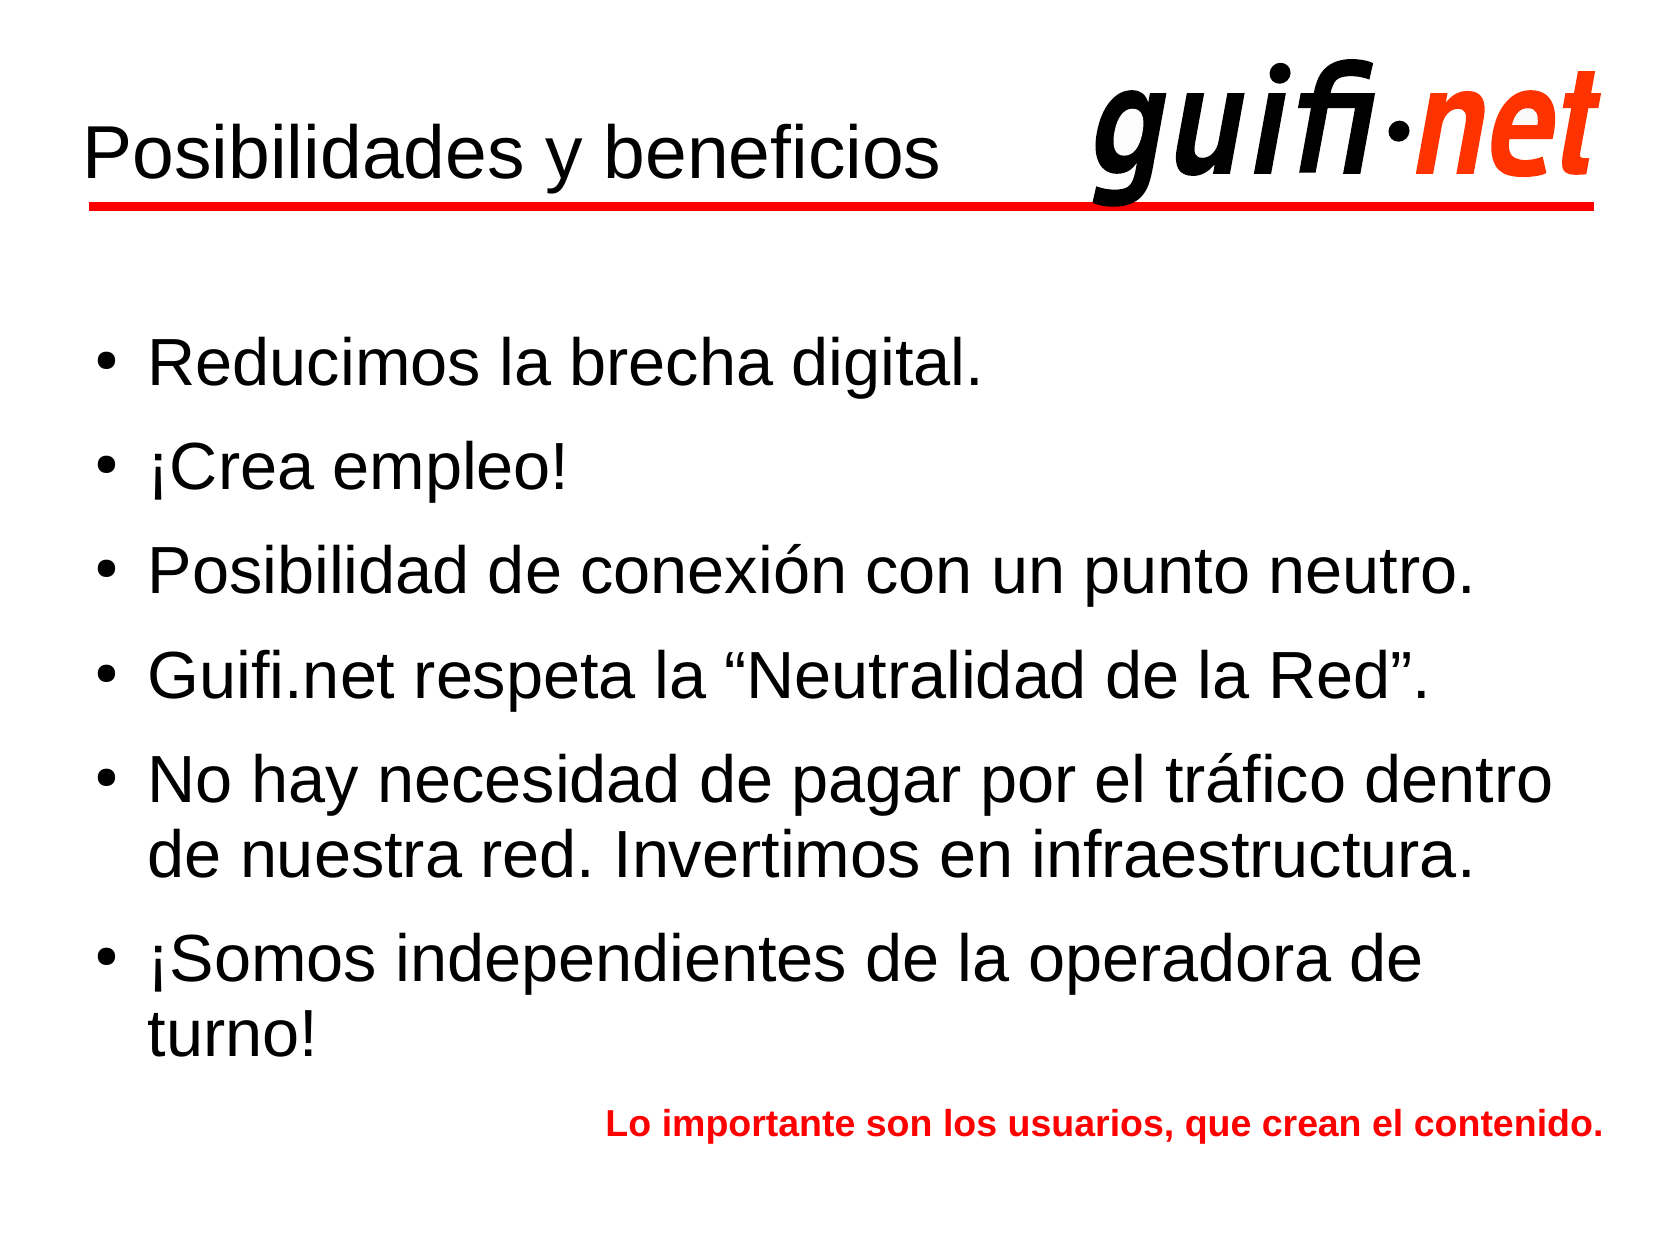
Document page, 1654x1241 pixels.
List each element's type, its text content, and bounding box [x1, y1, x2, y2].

title Posibilidades y beneficios [82, 49, 1571, 257]
list Reducimos la brecha digital. ¡Crea empleo! Posibilidad de conexión con un punto neutro. Guifi.net respeta la “Neutralidad de la Red”. No hay necesidad de pagar por el tráfico dentro de nuestra red. Invertimos en infraestructura. ¡Somos independientes de la operadora de turno! [76, 324, 1565, 1152]
text_box Lo importante son los usuarios, que crean el contenido. [590, 1094, 1625, 1152]
